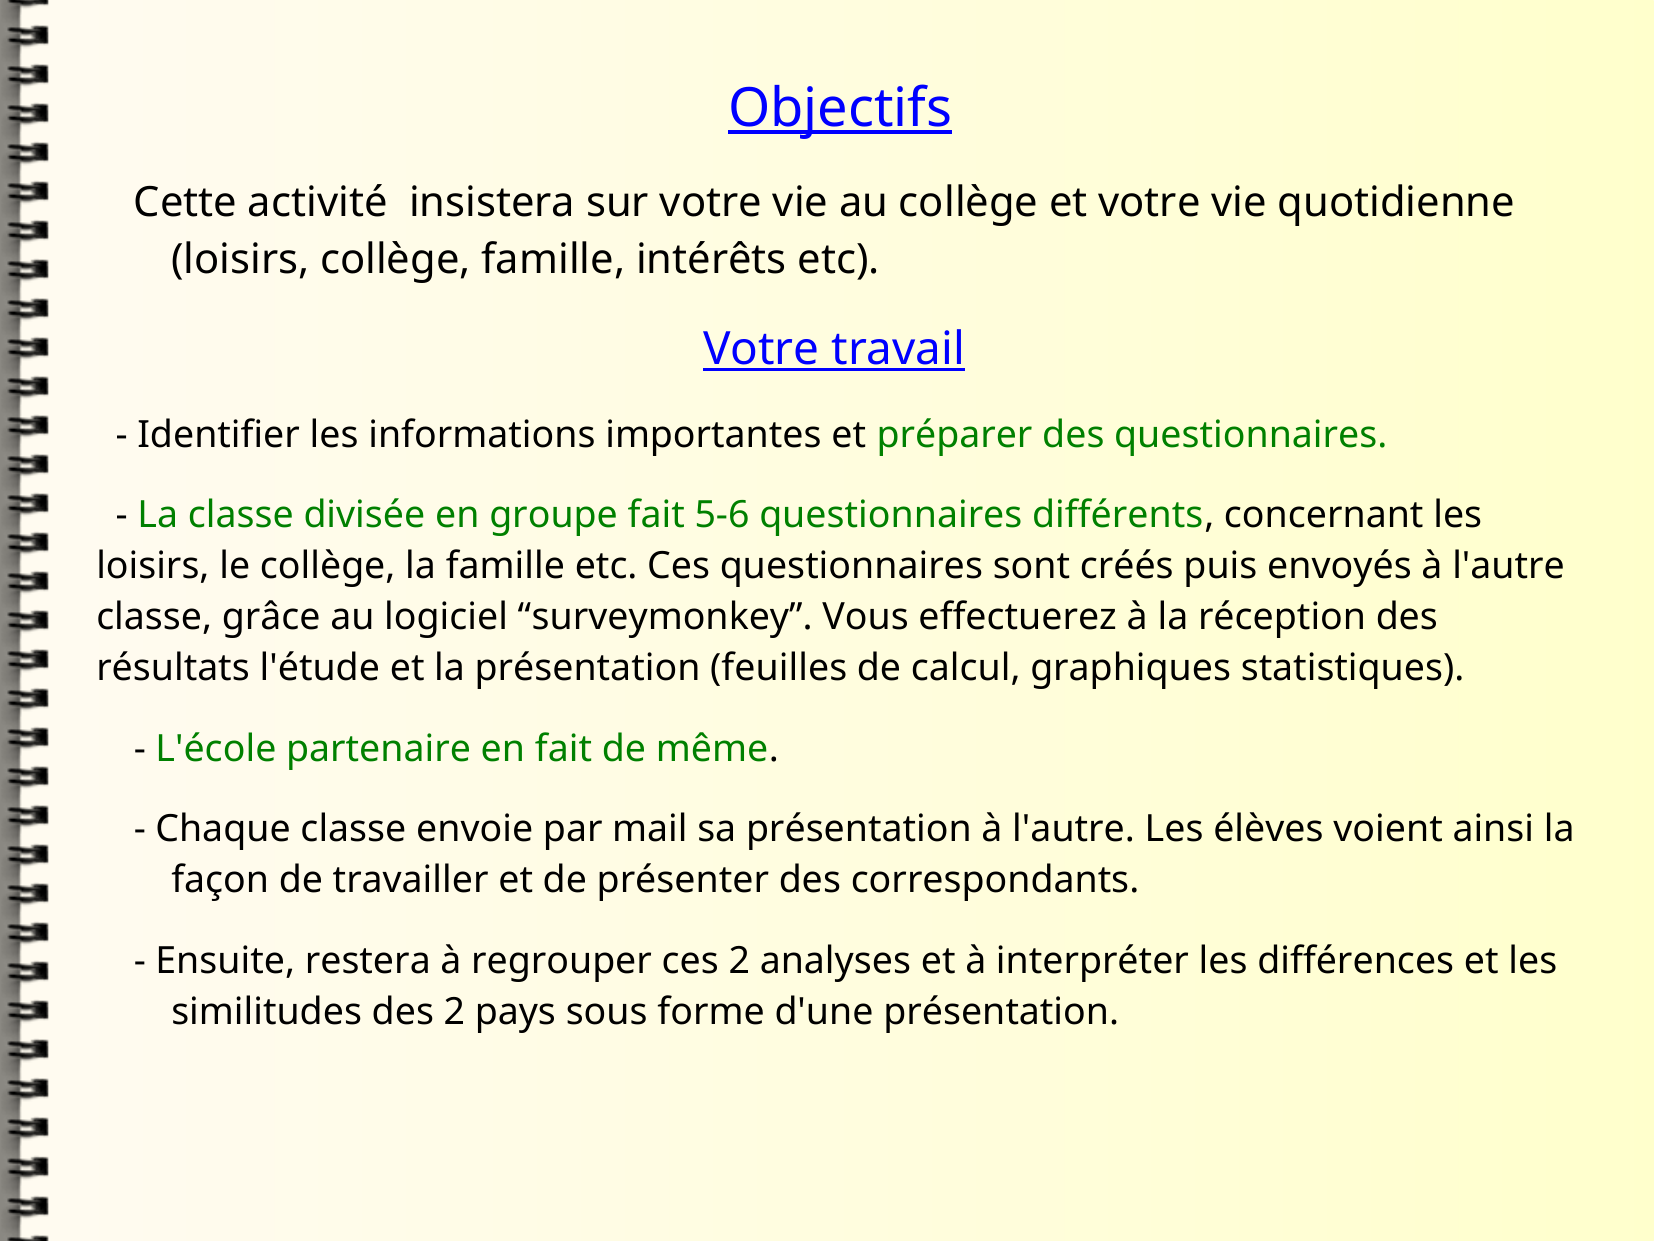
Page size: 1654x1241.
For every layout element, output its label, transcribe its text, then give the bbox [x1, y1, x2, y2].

picture [0, 0, 1654, 1241]
list Objectifs Cette activité insistera sur votre vie au collège et votre vie quotidienne (loisirs, collège, famille, intérêts etc). Votre travail - Identifier les informations importantes et préparer des questionnaires. - La classe divisée en groupe fait 5-6 questionnaires différents, concernant les loisirs, le collège, la famille etc. Ces questionnaires sont créés puis envoyés à l'autre classe, grâce au logiciel “surveymonkey”. Vous effectuerez à la réception des résultats l'étude et la présentation (feuilles de calcul, graphiques statistiques). - L'école partenaire en fait de même. - Chaque classe envoie par mail sa présentation à l'autre. Les élèves voient ainsi la façon de travailler et de présenter des correspondants. - Ensuite, restera à regrouper ces 2 analyses et à interpréter les différences et les similitudes des 2 pays sous forme d'une présentation. [96, 68, 1585, 1114]
